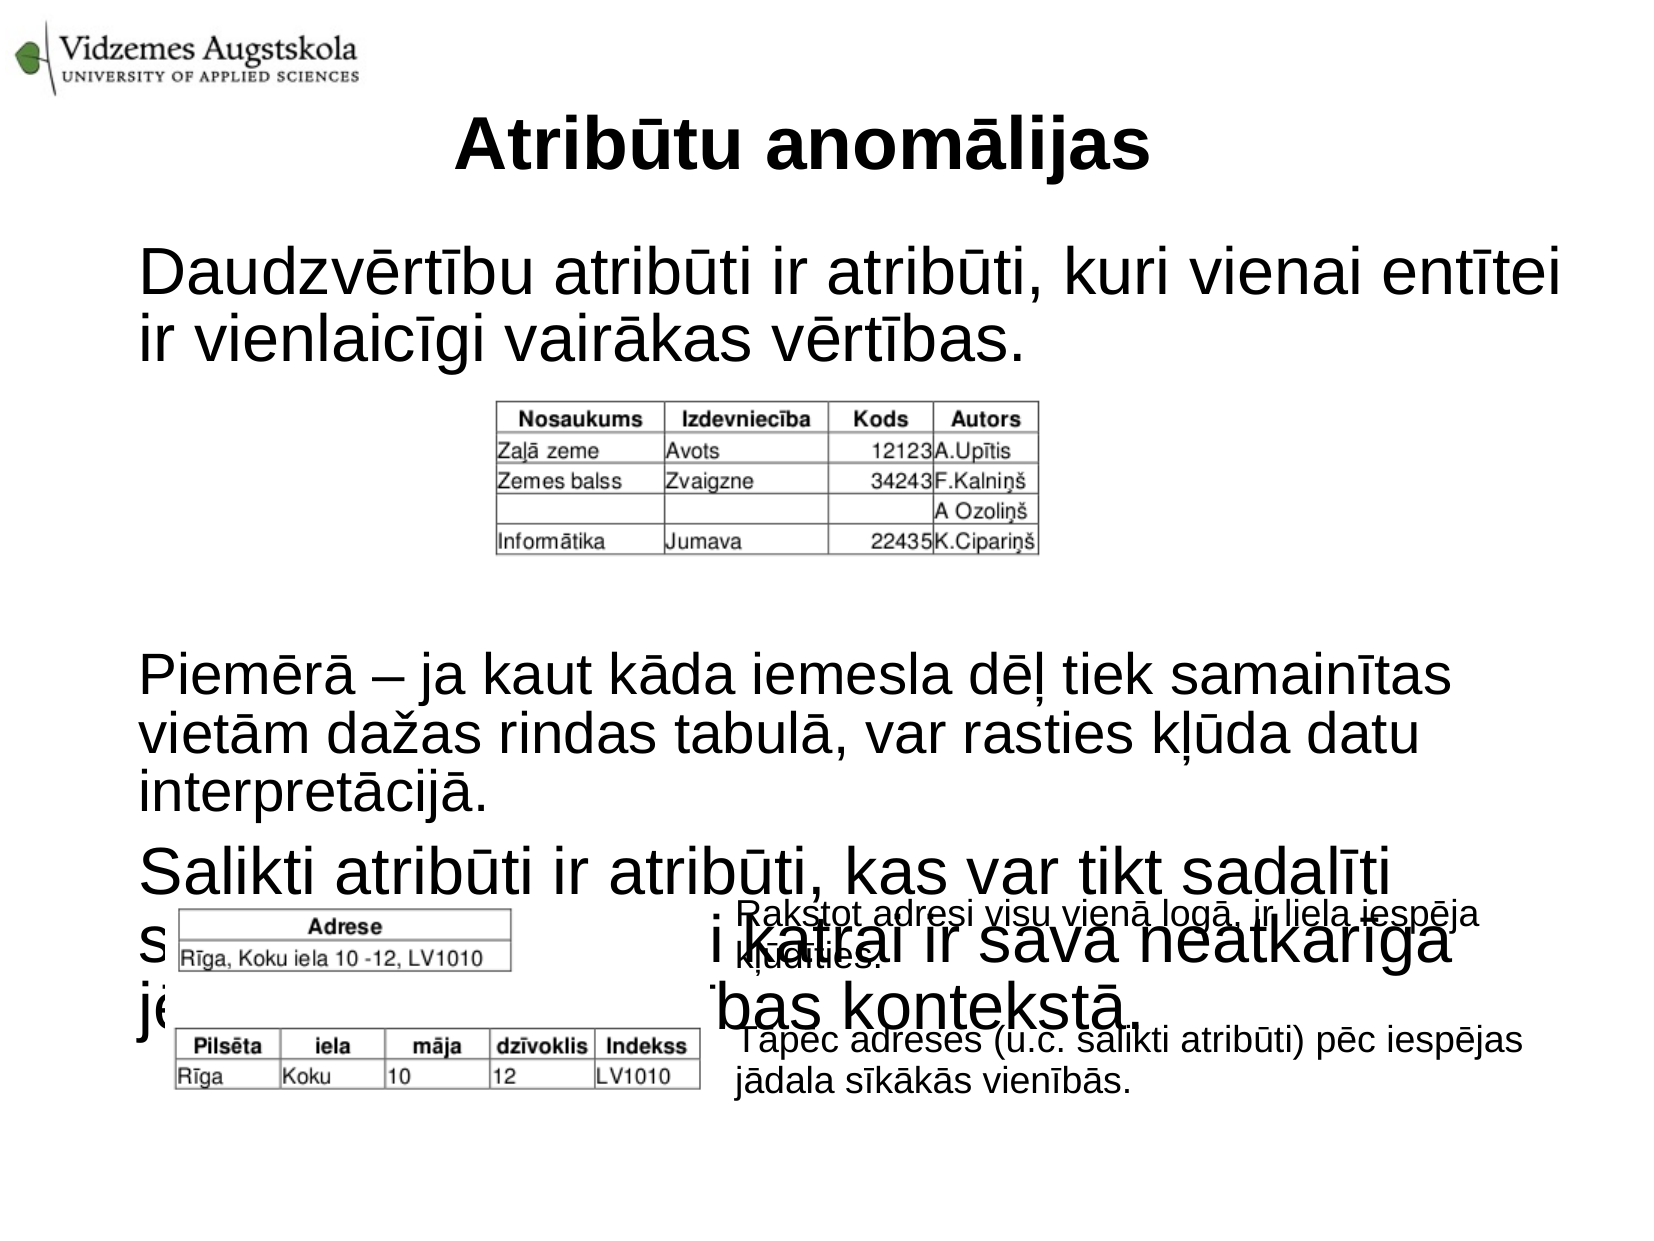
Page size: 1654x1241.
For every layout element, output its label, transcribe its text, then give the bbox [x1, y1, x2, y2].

text_box Rakstot adresi visu vienā logā, ir liela iespēja kļūdīties. Tāpēc adreses (u.c. salikti atribūti) pēc iespējas jādala sīkākās vienībās. [720, 885, 1601, 1110]
picture [490, 389, 1044, 564]
picture [165, 898, 710, 1093]
picture [5, 2, 368, 113]
list Daudzvērtību atribūti ir atribūti, kuri vienai entītei ir vienlaicīgi vairākas vērtības. Piemērā – ja kaut kāda iemesla dēļ tiek samainītas vietām dažas rindas tabulā, var rasties kļūda datu interpretācijā. Salikti atribūti ir atribūti, kas var tikt sadalīti sīkākās daļās, kurai katrai ir sava neatkarīga jēga sistēmas darbības kontekstā. [82, 236, 1569, 1107]
title Atribūtu anomālijas [94, 103, 1512, 188]
